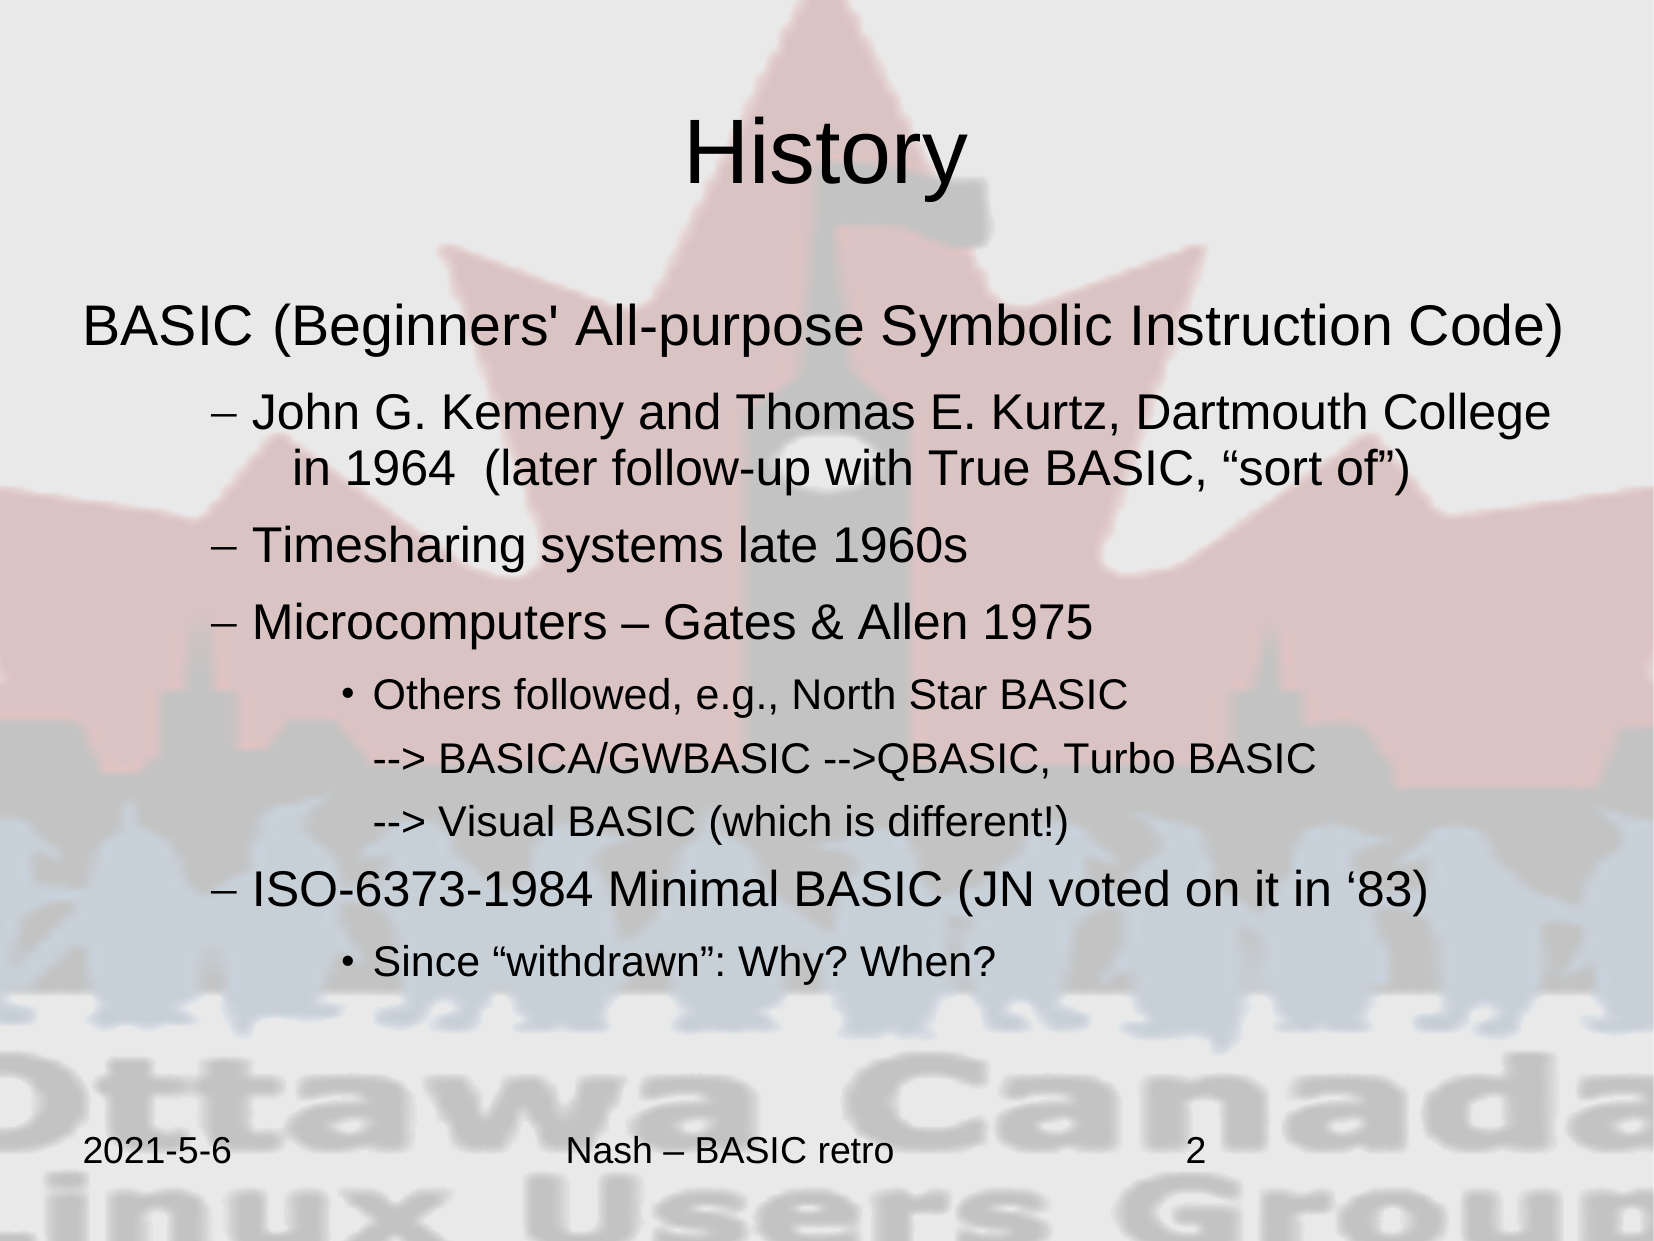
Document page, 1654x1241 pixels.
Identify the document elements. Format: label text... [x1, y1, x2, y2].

list BASIC (Beginners' All-purpose Symbolic Instruction Code) John G. Kemeny and Thomas E. Kurtz, Dartmouth College in 1964 (later follow-up with True BASIC, “sort of”) Timesharing systems late 1960s Microcomputers – Gates & Allen 1975 Others followed, e.g., North Star BASIC --> BASICA/GWBASIC -->QBASIC, Turbo BASIC --> Visual BASIC (which is different!) ISO-6373-1984 Minimal BASIC (JN voted on it in ‘83) Since “withdrawn”: Why? When? [82, 290, 1570, 1009]
title History [82, 49, 1570, 256]
picture [0, 0, 1654, 1241]
